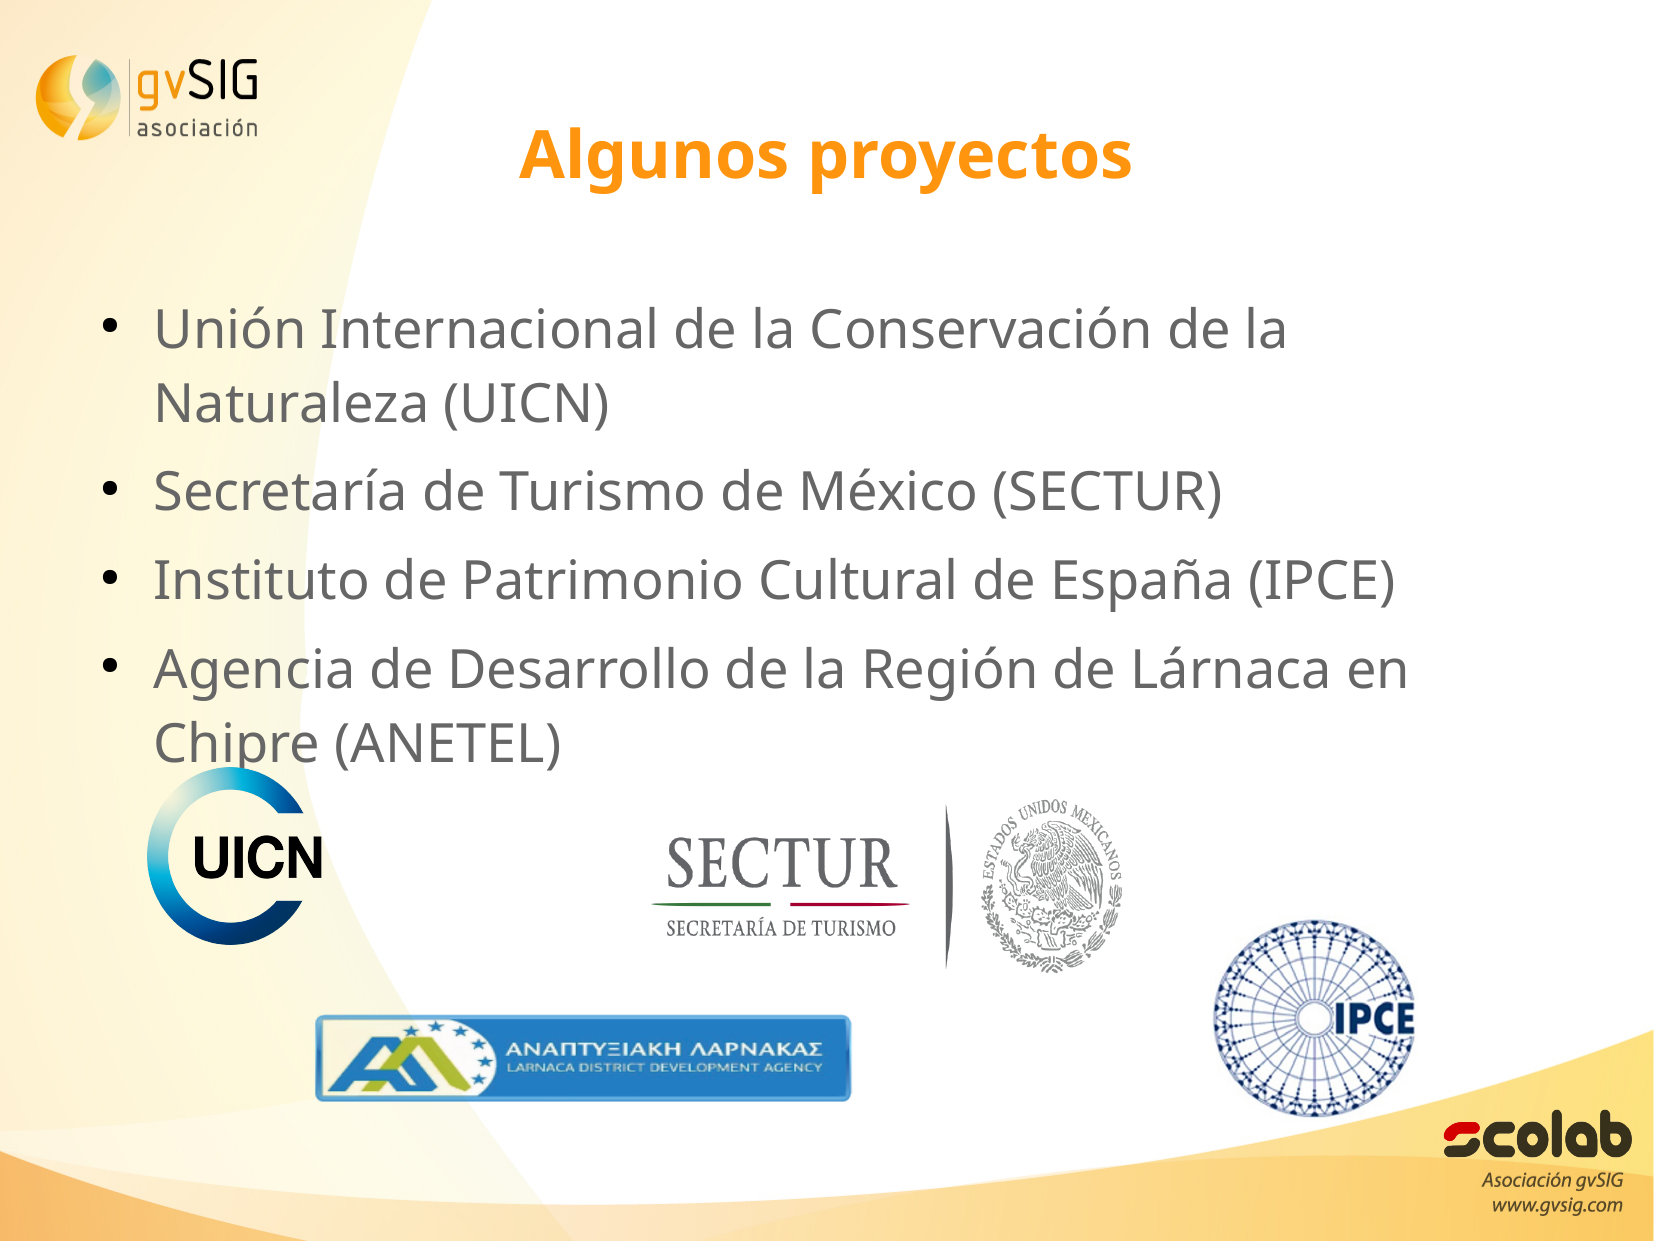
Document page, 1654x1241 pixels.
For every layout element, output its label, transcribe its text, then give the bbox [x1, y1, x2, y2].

title Algunos proyectos [82, 49, 1571, 257]
list Unión Internacional de la Conservación de la Naturaleza (UICN) Secretaría de Turismo de México (SECTUR) Instituto de Patrimonio Cultural de España (IPCE) Agencia de Desarrollo de la Región de Lárnaca en Chipre (ANETEL) [82, 290, 1506, 1010]
picture [0, 0, 1654, 1241]
